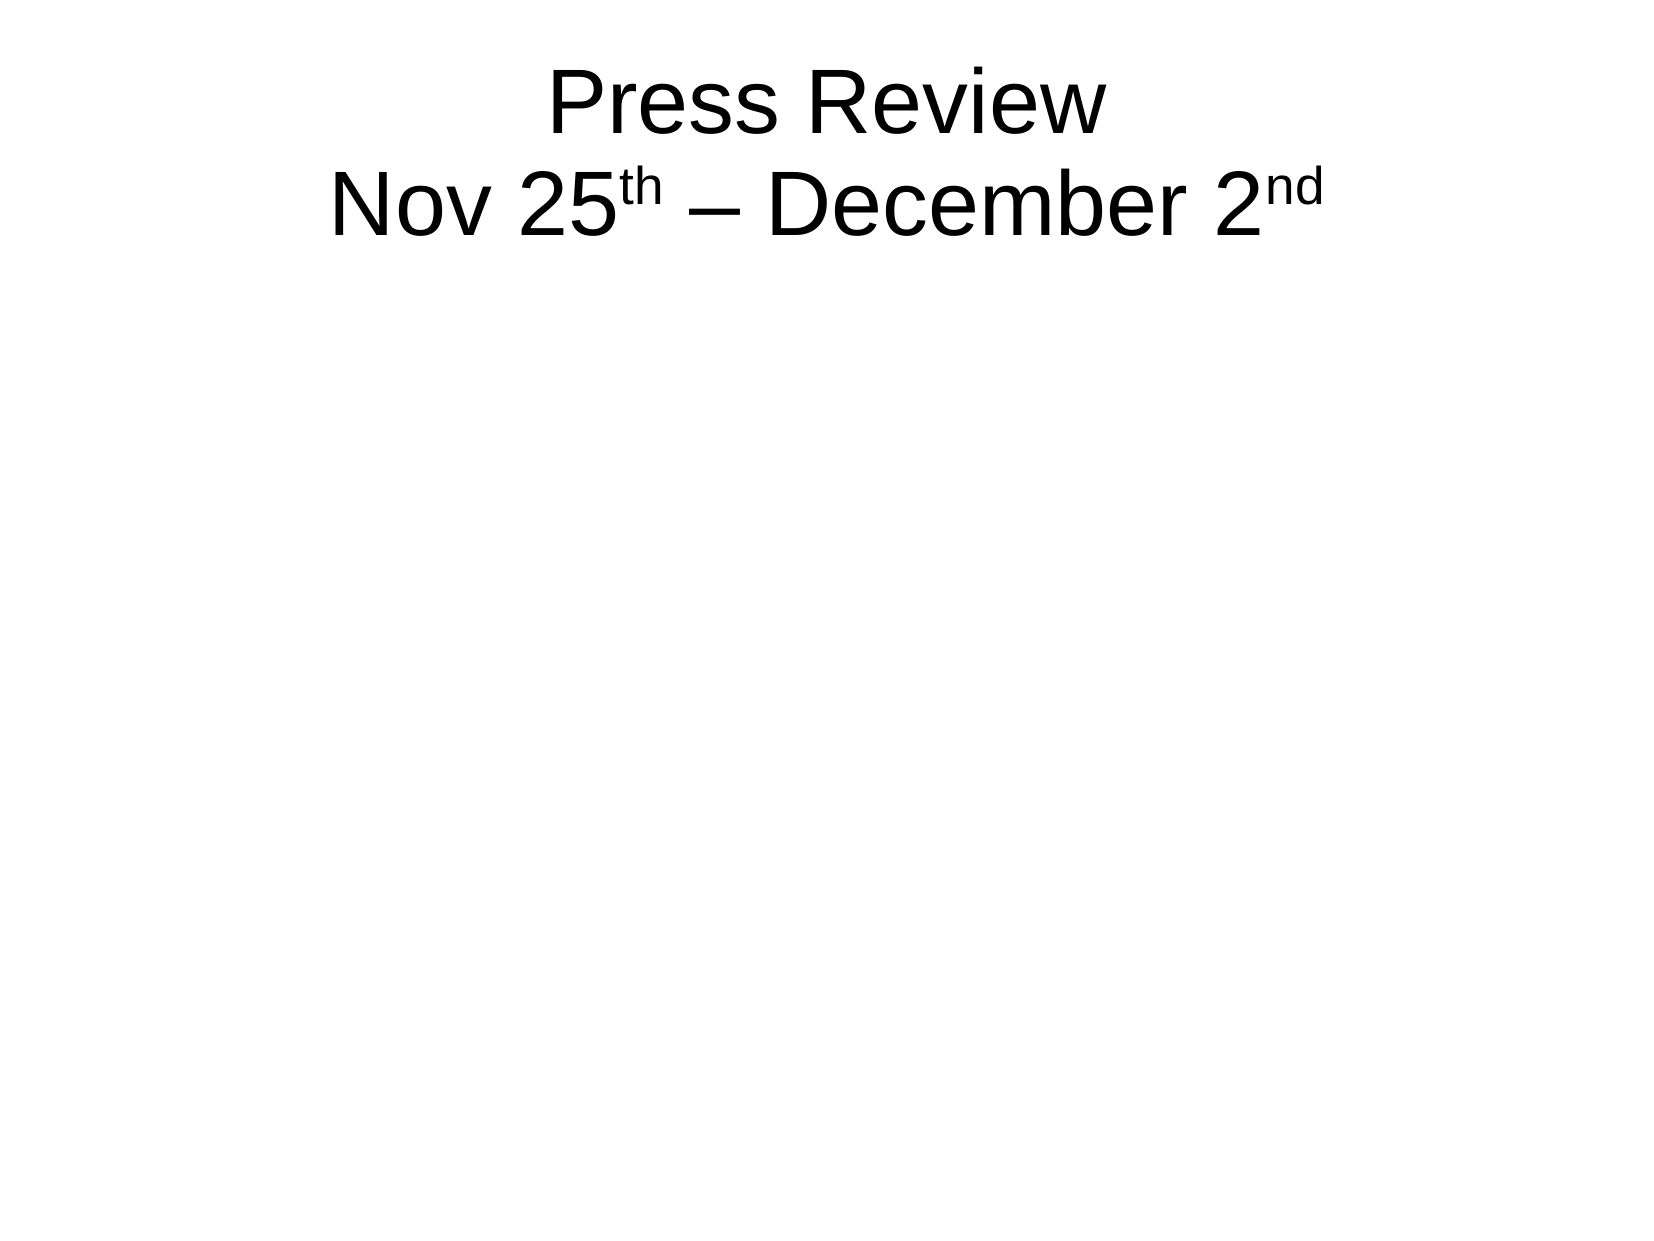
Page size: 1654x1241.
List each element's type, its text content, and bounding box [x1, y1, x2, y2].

title Press Review Nov 25th – December 2nd [82, 48, 1571, 258]
